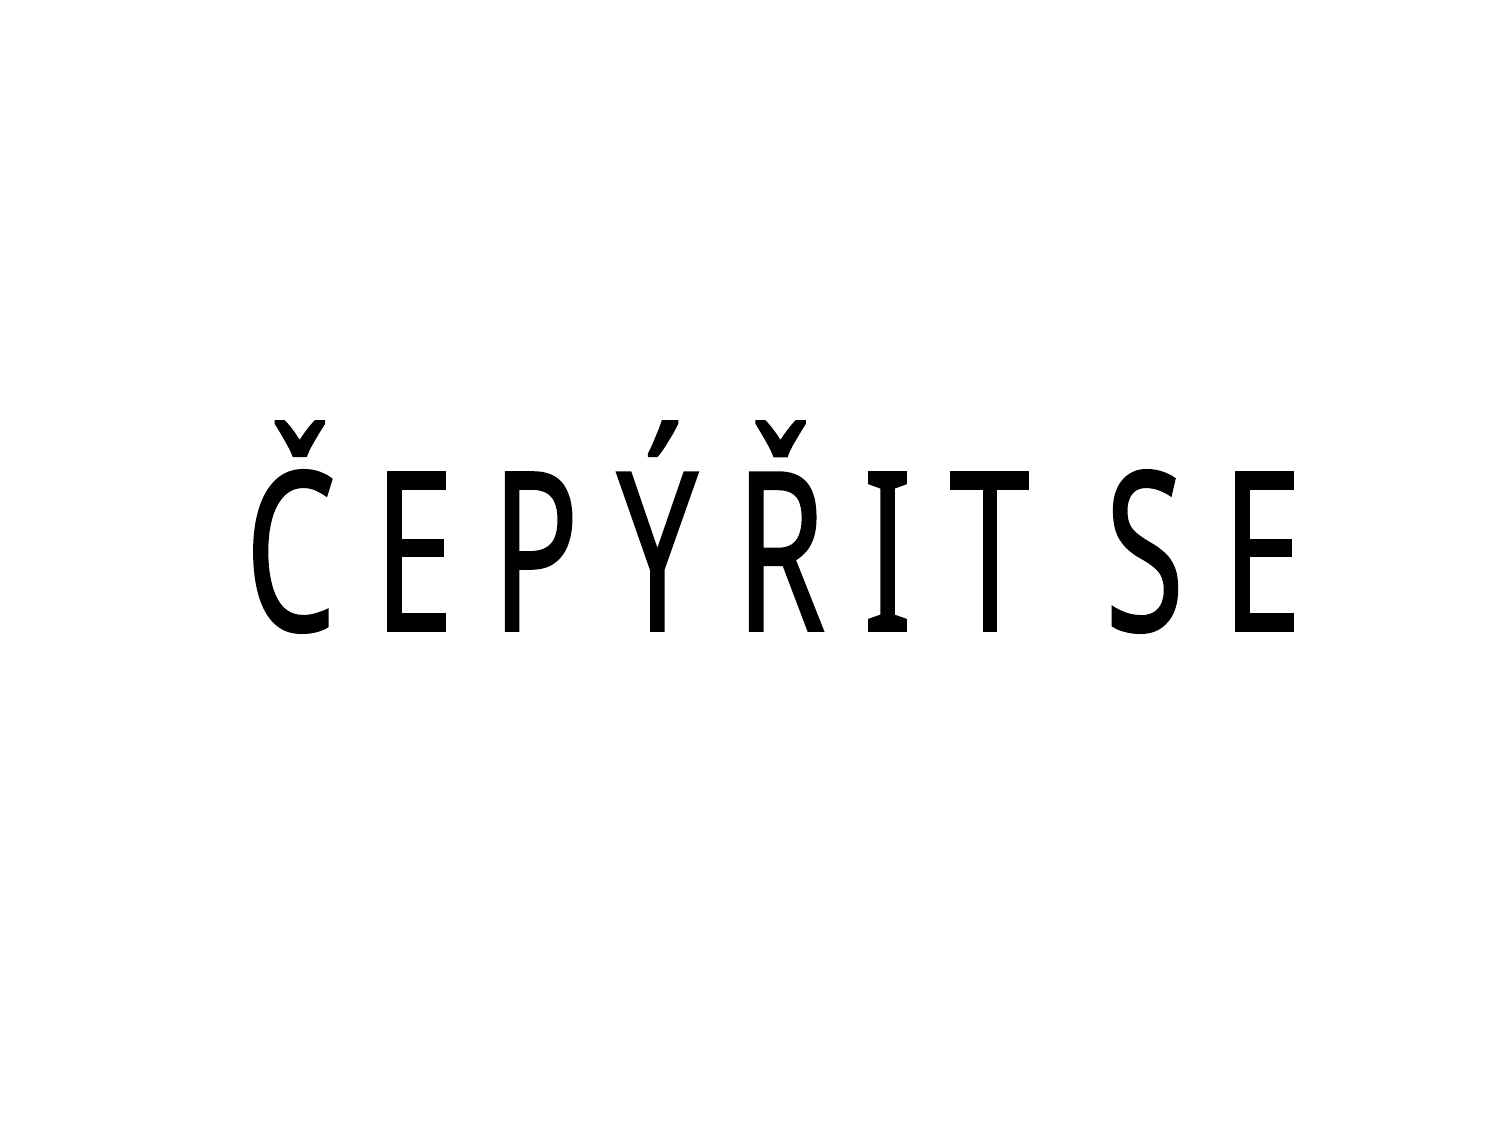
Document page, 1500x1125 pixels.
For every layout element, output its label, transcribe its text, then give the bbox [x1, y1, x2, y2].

text_box Č E P Ý Ř I T S E [505, 471, 572, 632]
text_box Č E P Ý Ř I T S E [1112, 469, 1178, 634]
text_box Č E P Ý Ř I T S E [756, 420, 806, 457]
text_box Č E P Ý Ř I T S E [749, 472, 824, 632]
text_box Č E P Ý Ř I T S E [616, 472, 699, 632]
text_box Č E P Ý Ř I T S E [648, 420, 678, 457]
text_box Č E P Ý Ř I T S E [951, 472, 1029, 632]
text_box Č E P Ý Ř I T S E [387, 472, 446, 632]
text_box Č E P Ý Ř I T S E [275, 420, 325, 457]
text_box Č E P Ý Ř I T S E [1235, 472, 1294, 632]
text_box Č E P Ý Ř I T S E [253, 469, 332, 634]
text_box Č E P Ý Ř I T S E [868, 471, 907, 632]
